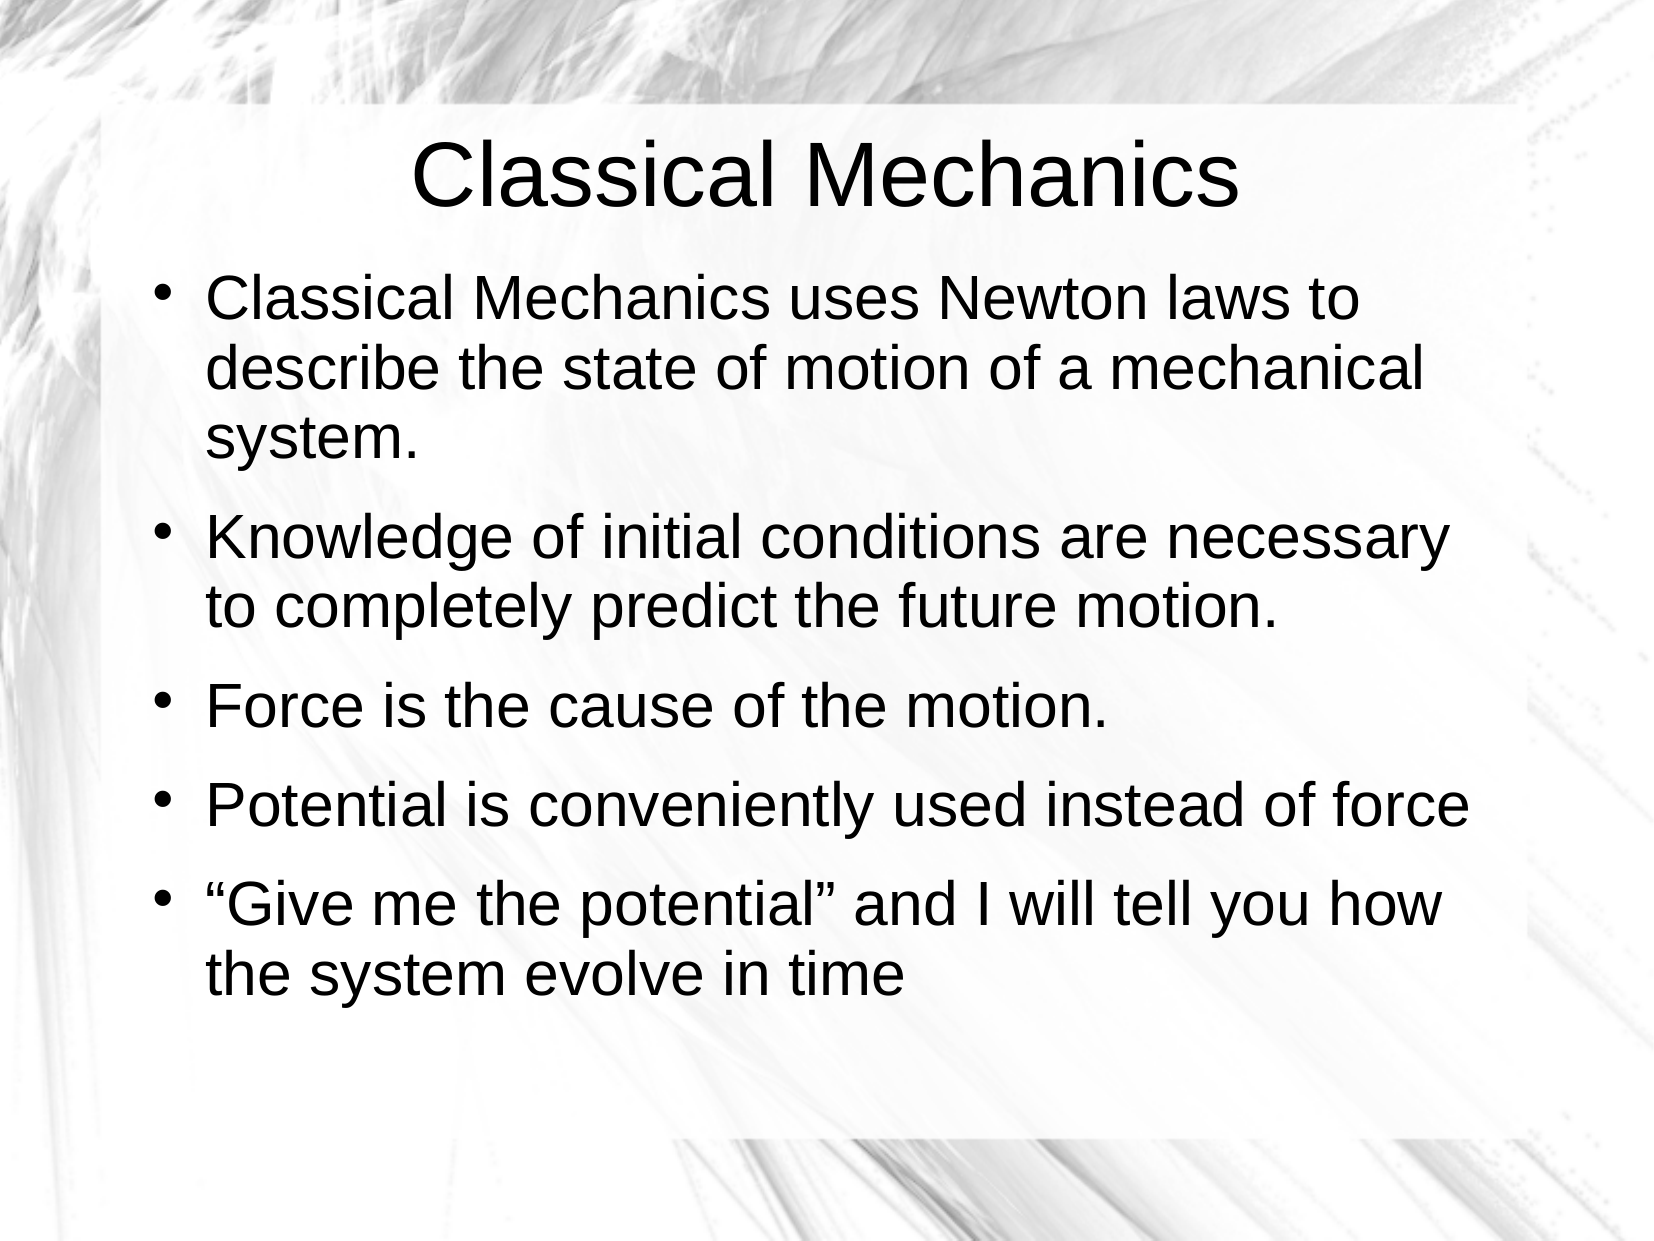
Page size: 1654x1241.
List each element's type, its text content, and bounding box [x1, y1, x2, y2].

title Classical Mechanics [118, 88, 1536, 257]
list Classical Mechanics uses Newton laws to describe the state of motion of a mechanical system. Knowledge of initial conditions are necessary to completely predict the future motion. Force is the cause of the motion. Potential is conveniently used instead of force “Give me the potential” and I will tell you how the system evolve in time [134, 259, 1516, 1126]
picture [0, 0, 1654, 1241]
